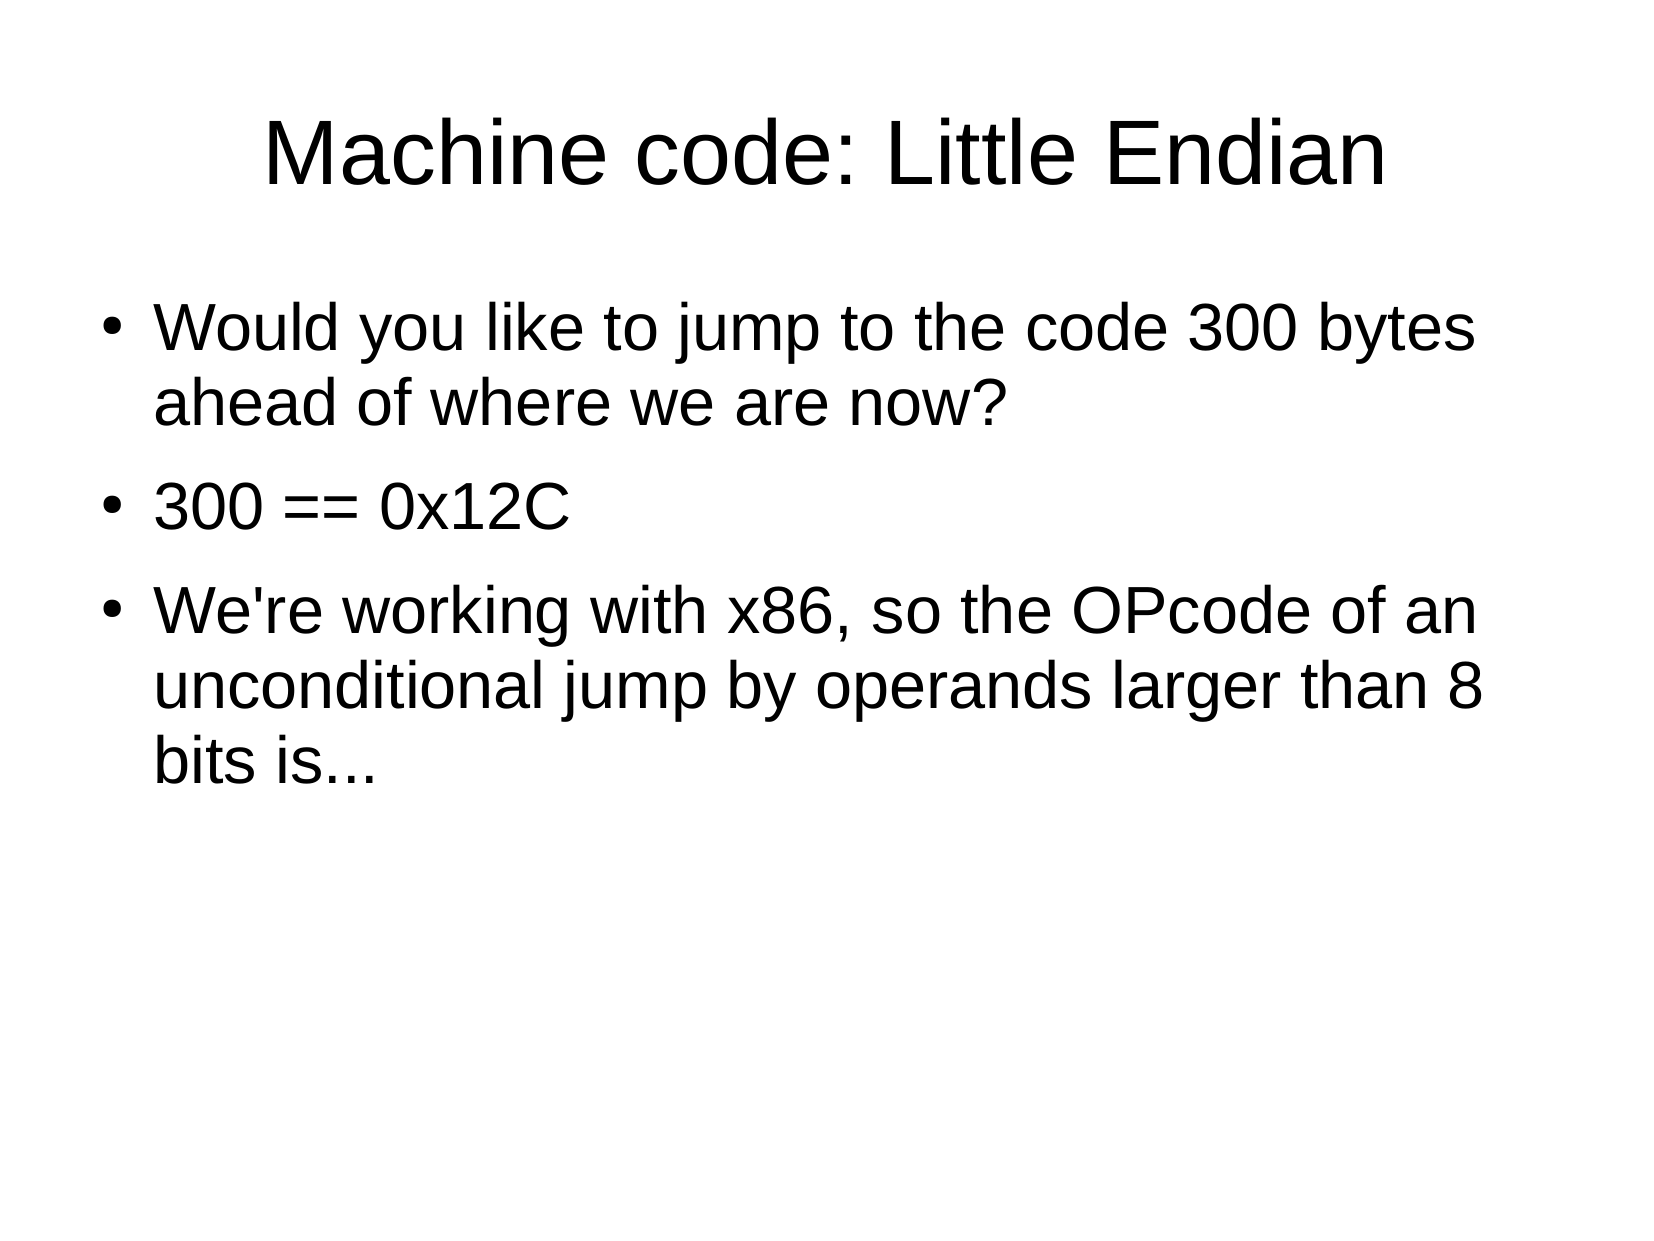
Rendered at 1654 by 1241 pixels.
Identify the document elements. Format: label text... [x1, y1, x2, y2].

title Machine code: Little Endian [82, 49, 1571, 257]
list Would you like to jump to the code 300 bytes ahead of where we are now? 300 == 0x12C We're working with x86, so the OPcode of an unconditional jump by operands larger than 8 bits is... [82, 290, 1571, 1010]
